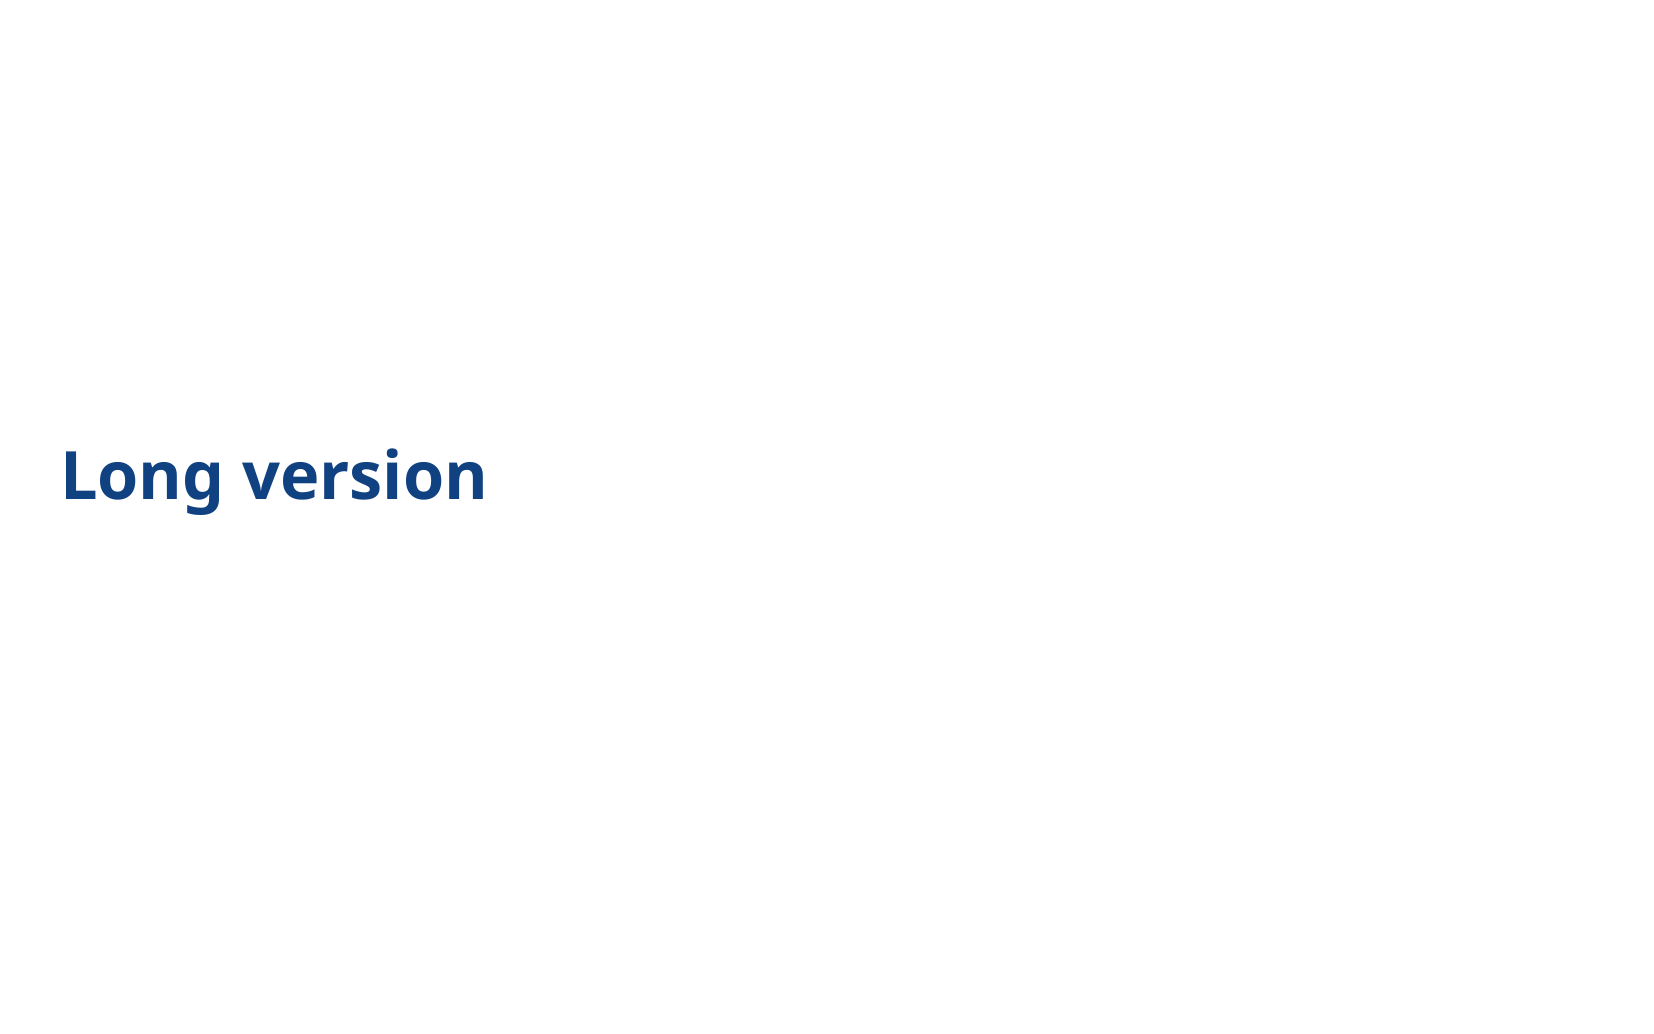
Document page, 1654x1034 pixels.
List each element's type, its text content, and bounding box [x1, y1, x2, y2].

title Long version [60, 398, 1528, 549]
